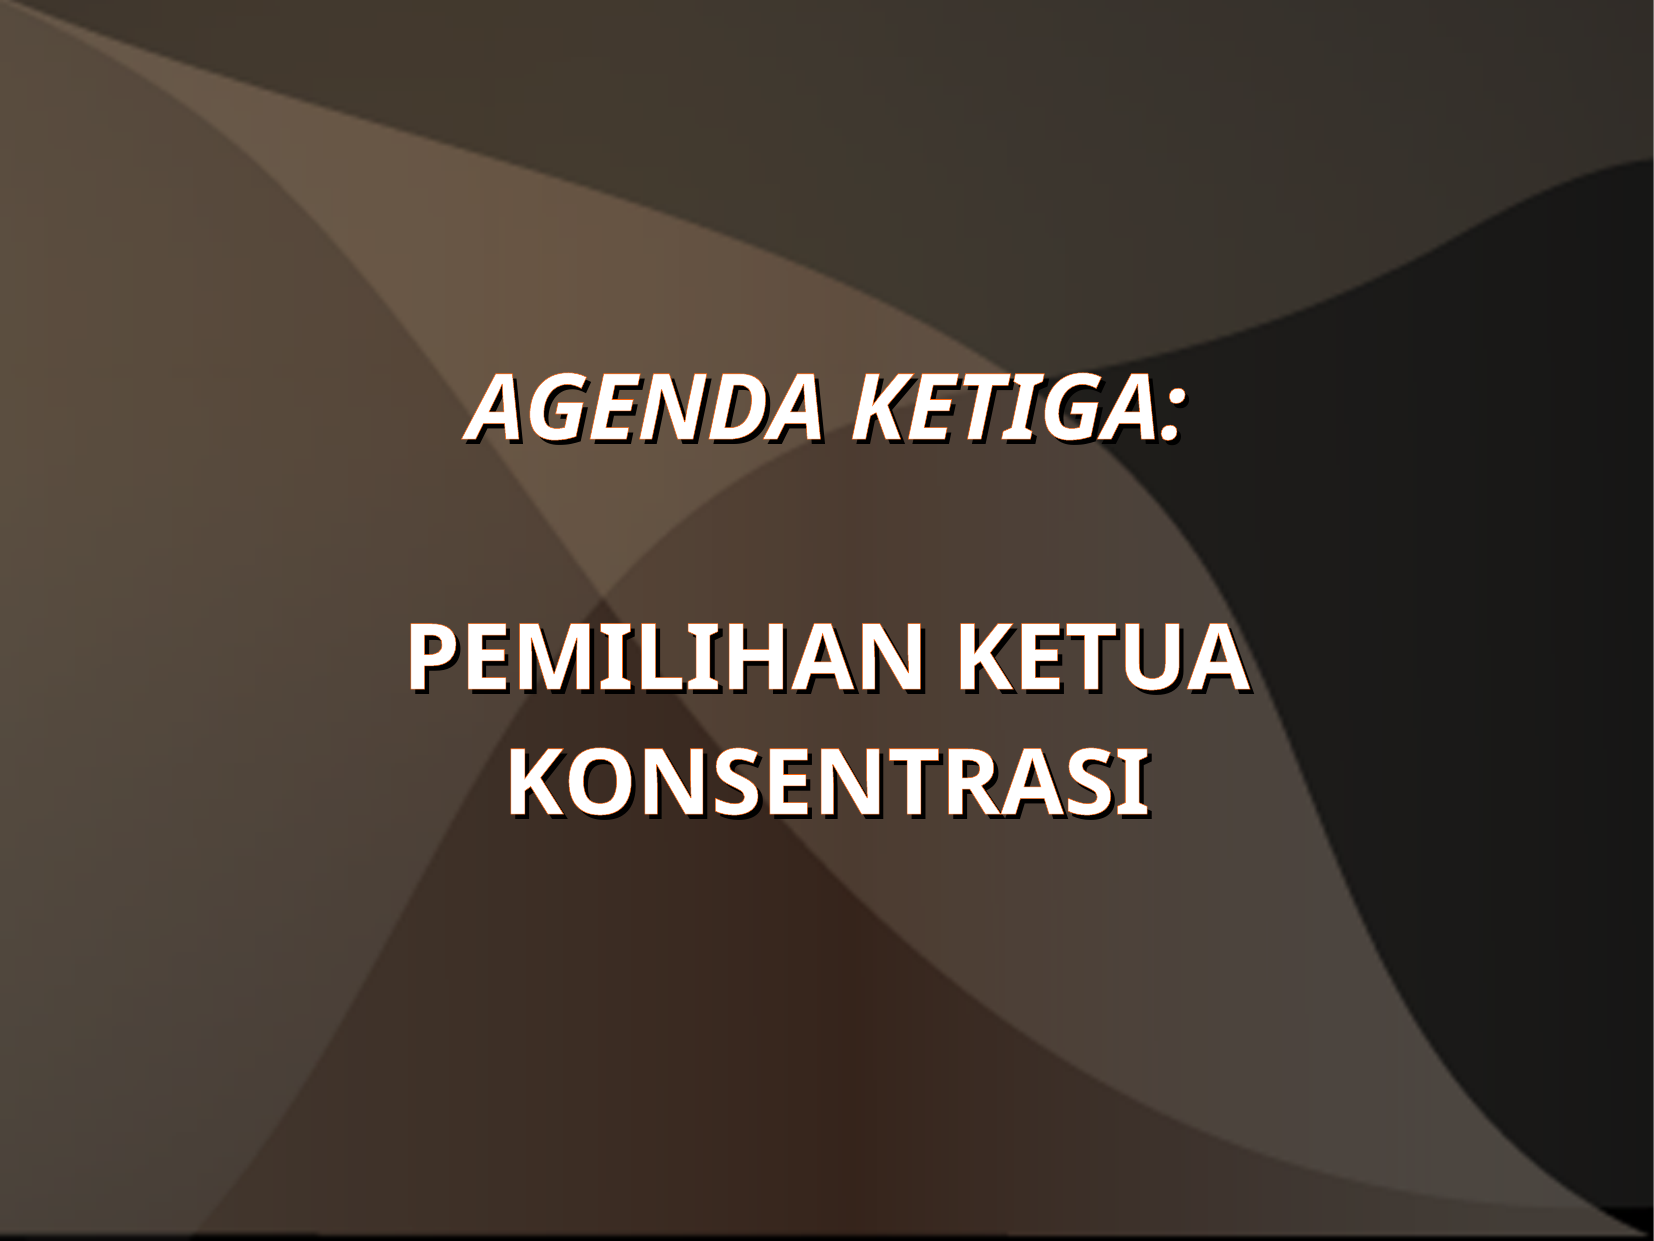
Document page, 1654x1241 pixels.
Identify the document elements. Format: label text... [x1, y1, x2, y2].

title AGENDA KETIGA: PEMILIHAN KETUA KONSENTRASI [82, 437, 1571, 746]
picture [0, 0, 1654, 1241]
